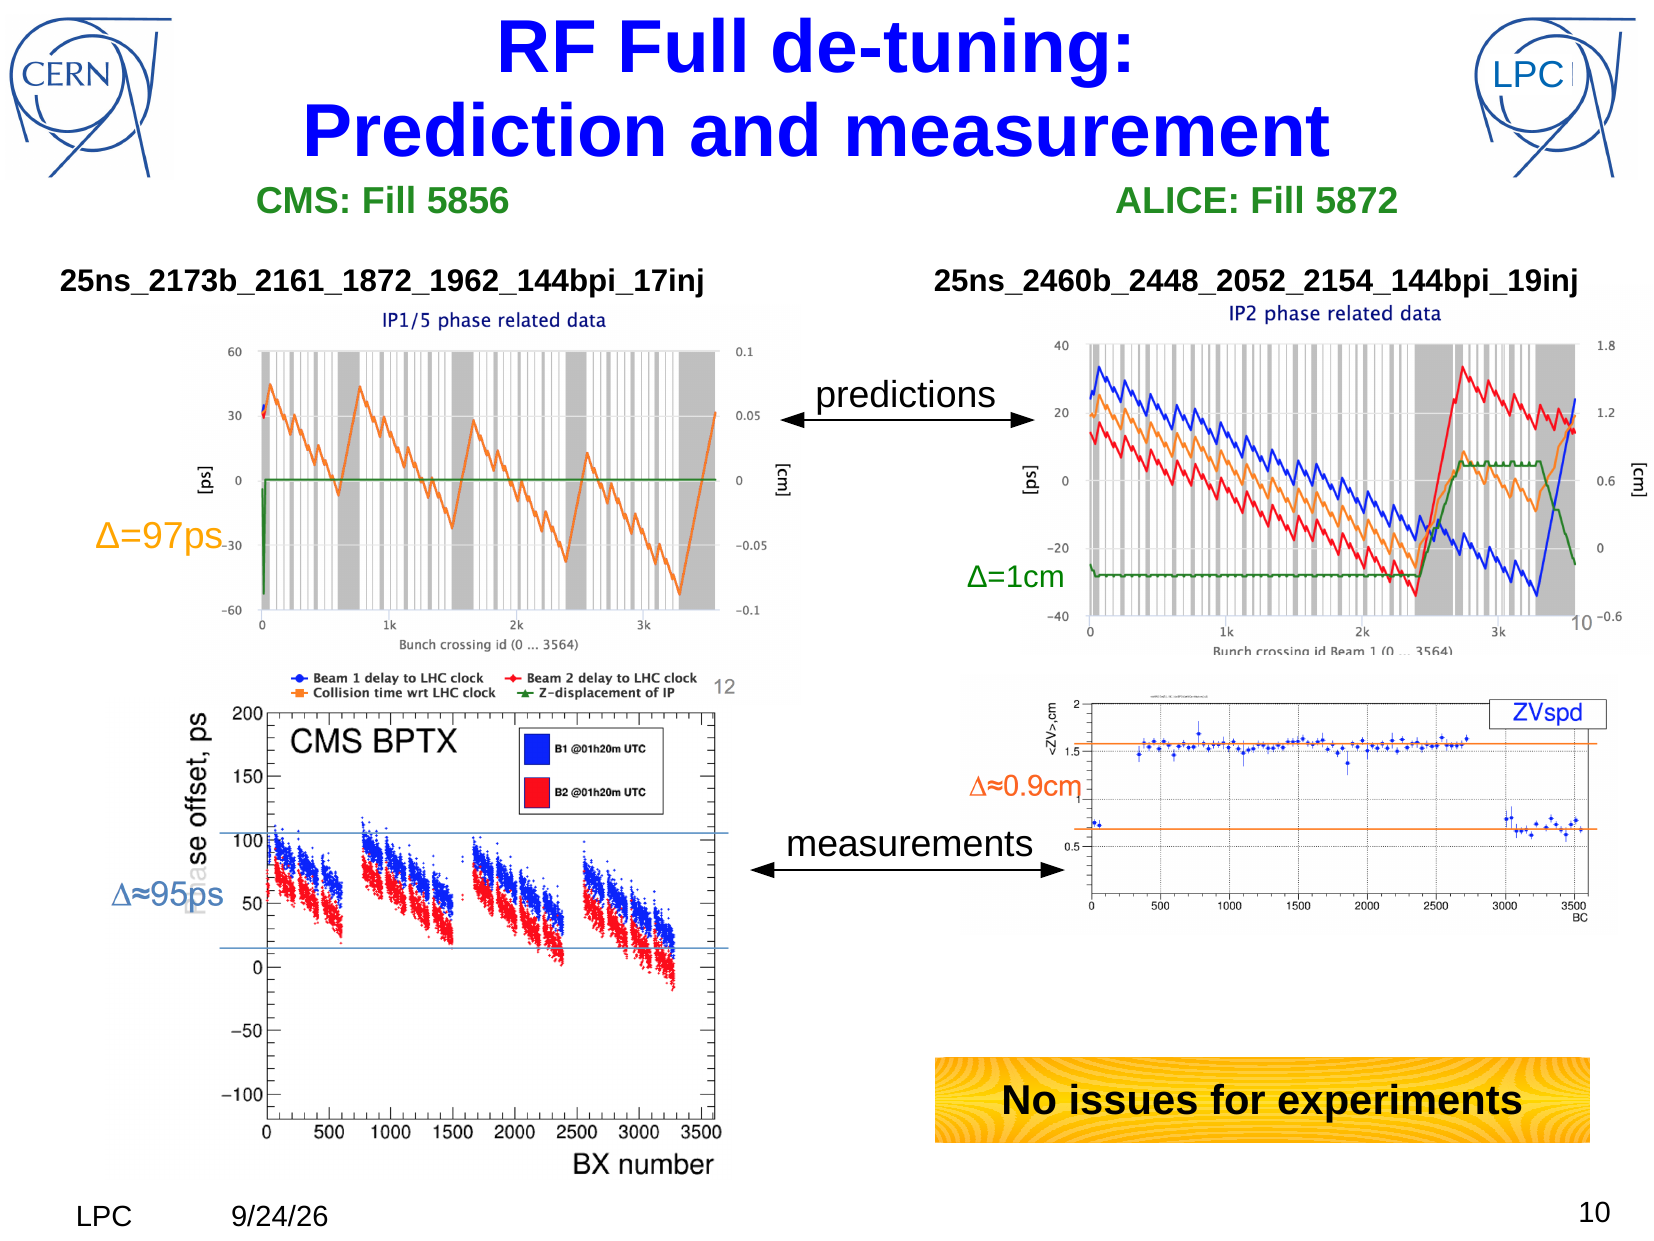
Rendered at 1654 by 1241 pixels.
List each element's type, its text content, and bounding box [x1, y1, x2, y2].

picture [1020, 284, 1653, 655]
text_box predictions [800, 360, 1012, 419]
title RF Full de-tuning: Prediction and measurement [173, 5, 1461, 172]
text_box predictions [805, 421, 1010, 428]
text_box measurements [775, 871, 1040, 878]
picture [1470, 14, 1638, 180]
picture [105, 304, 801, 1180]
text_box Δ=1cm [952, 546, 1082, 608]
text_box ALICE: Fill 5872 25ns_2460b_2448_2052_2154_144bpi_19inj [919, 171, 1595, 307]
text_box CMS: Fill 5856 25ns_2173b_2161_1872_1962_144bpi_17inj [45, 171, 722, 307]
text_box measurements [771, 810, 1049, 869]
text_box Δ=97ps [80, 501, 241, 569]
picture [960, 674, 1618, 935]
picture [5, 14, 173, 180]
text_box No issues for experiments [935, 1057, 1591, 1143]
